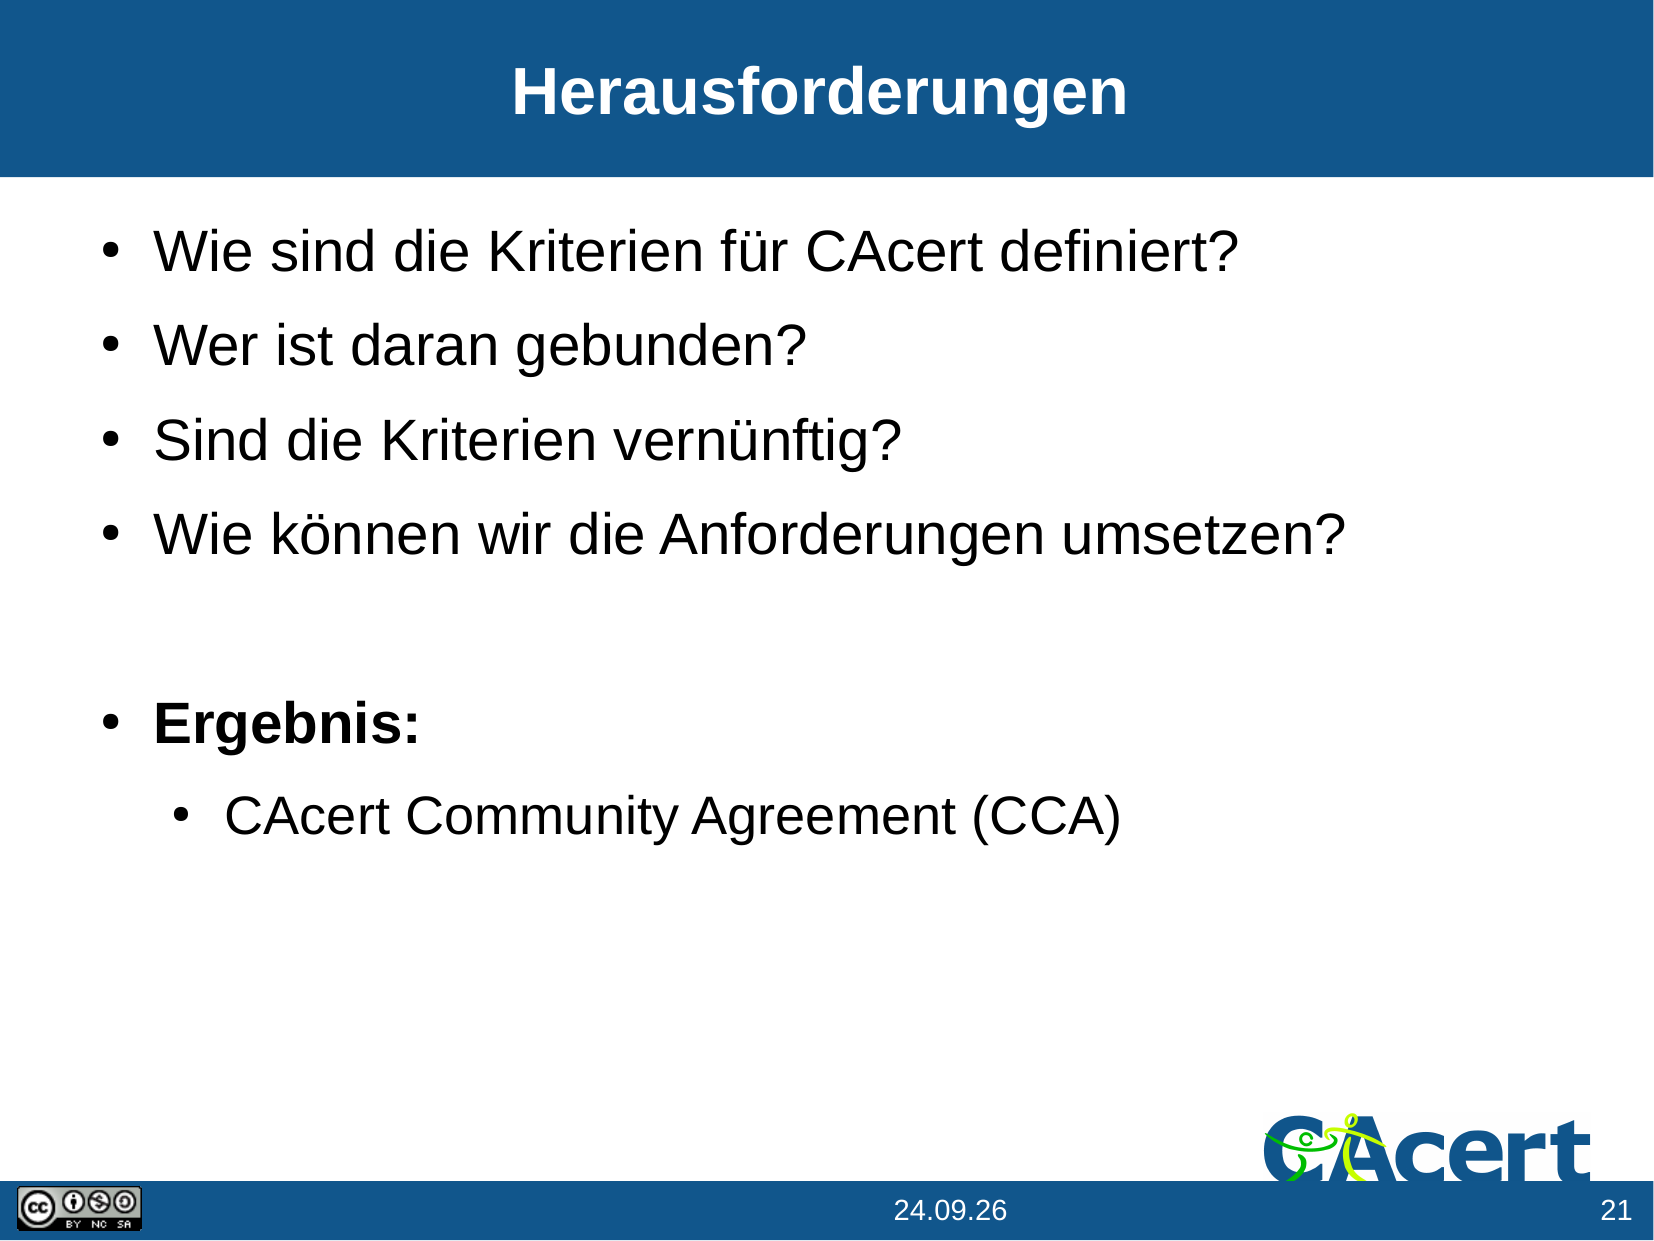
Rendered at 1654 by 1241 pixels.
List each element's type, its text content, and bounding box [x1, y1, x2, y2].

list Wie sind die Kriterien für CAcert definiert? Wer ist daran gebunden? Sind die Kriterien vernünftig? Wie können wir die Anforderungen umsetzen? Ergebnis: CAcert Community Agreement (CCA) [82, 218, 1571, 1077]
picture [1263, 1112, 1591, 1181]
picture [17, 1186, 142, 1231]
title Herausforderungen [76, 17, 1565, 166]
